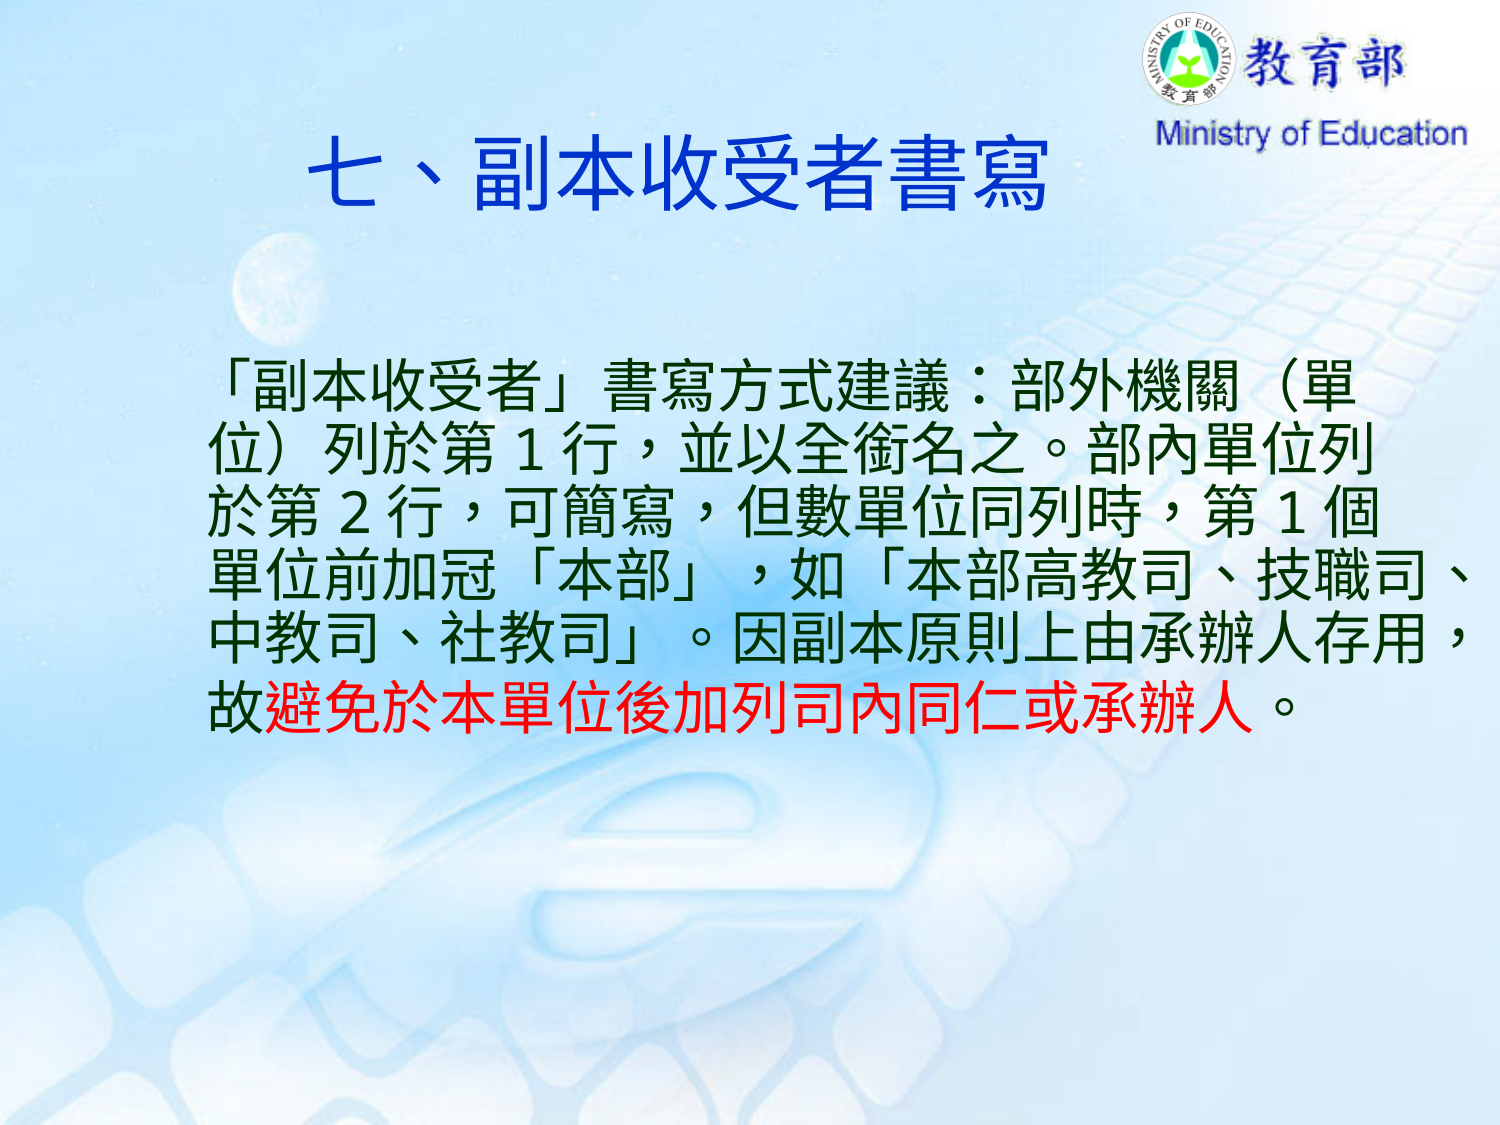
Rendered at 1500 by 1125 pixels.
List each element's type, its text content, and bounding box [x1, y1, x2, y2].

text_box 七、副本收受者書寫 [289, 125, 1272, 225]
list [50, 99, 1263, 526]
text_box [1012, 50, 1463, 126]
text_box 「副本收受者」書寫方式建議：部外機關（單位）列於第1行，並以全銜名之。部內單位列於第2行，可簡寫，但數單位同列時，第1個單位前加冠「本部」，如「本部高教司、技職司、中教司、社教司」。因副本原則上由承辦人存用，故避免於本單位後加列司內同仁或承辦人。 [136, 350, 1448, 875]
